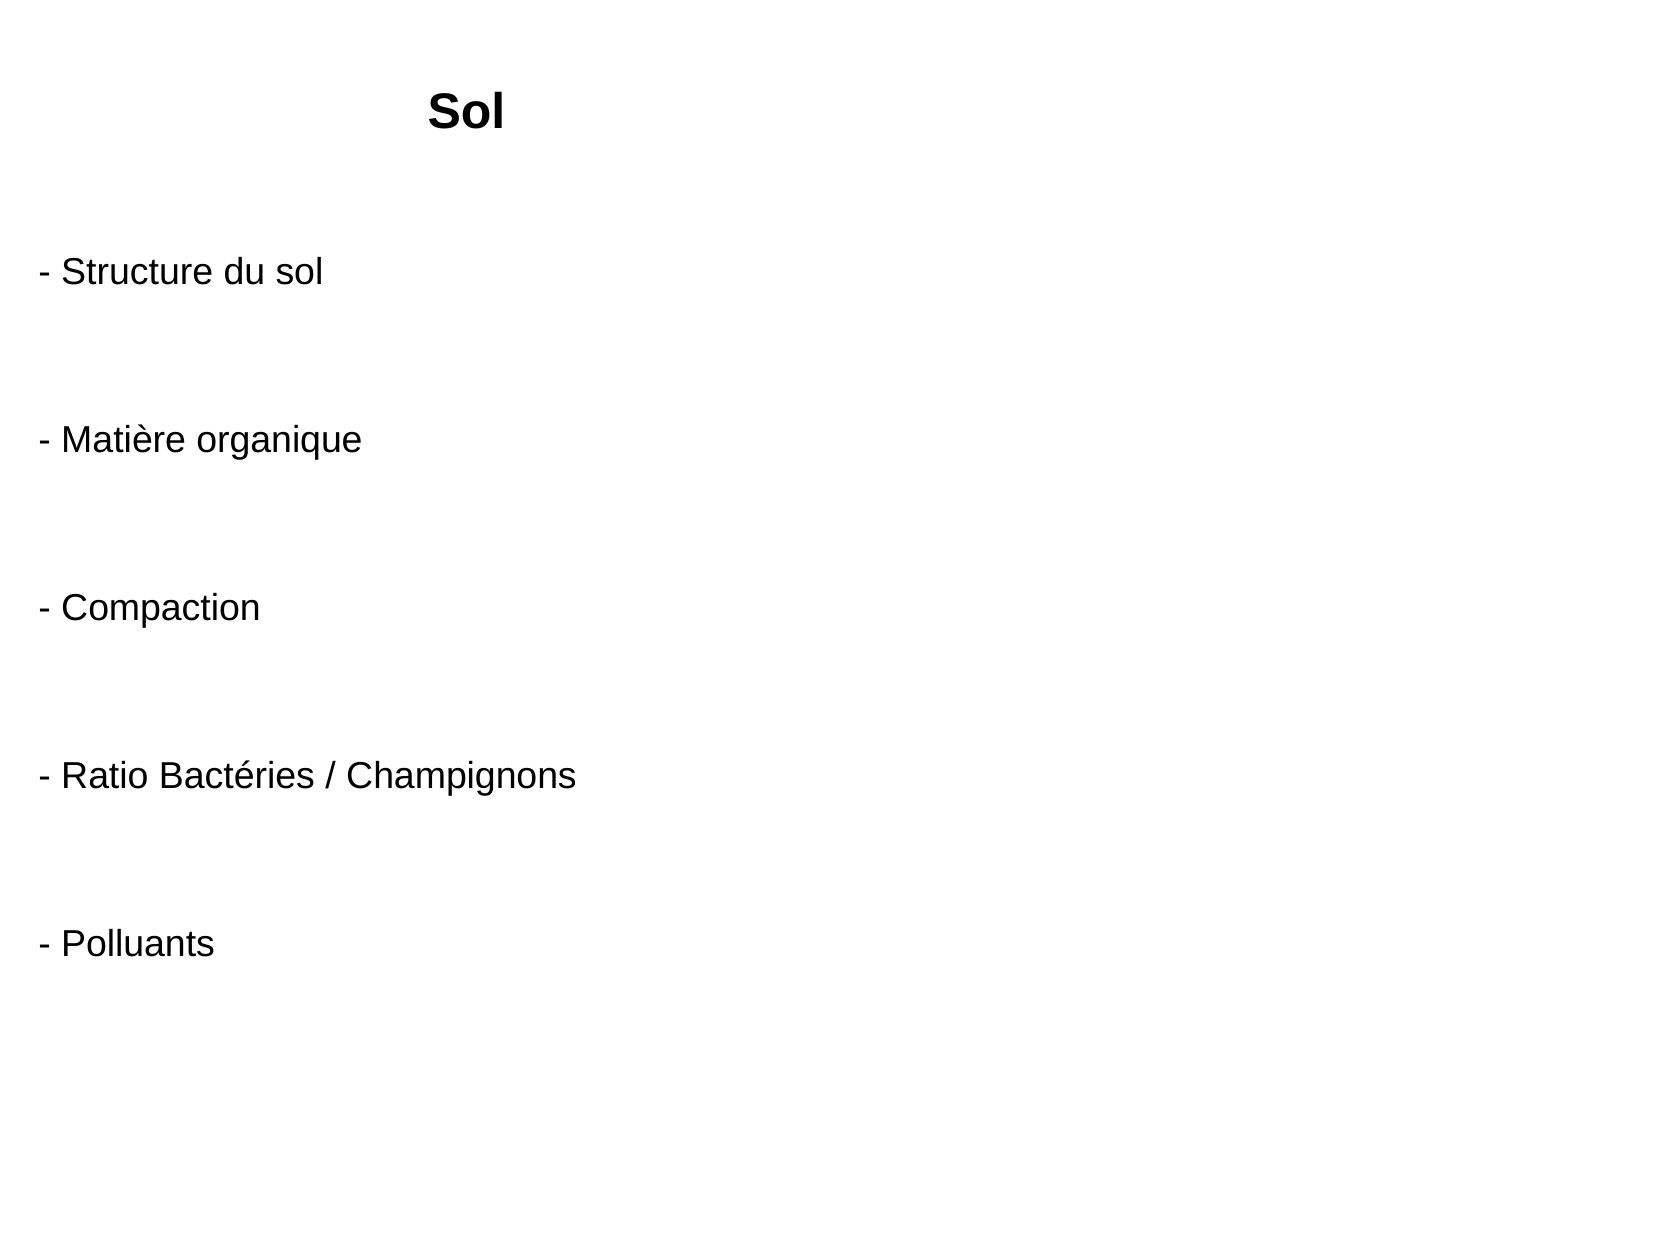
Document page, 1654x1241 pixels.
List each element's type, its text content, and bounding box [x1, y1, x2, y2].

title Sol [82, 8, 851, 216]
text_box - Structure du sol - Matière organique - Compaction - Ratio Bactéries / Champignons - Polluants [23, 200, 804, 1098]
